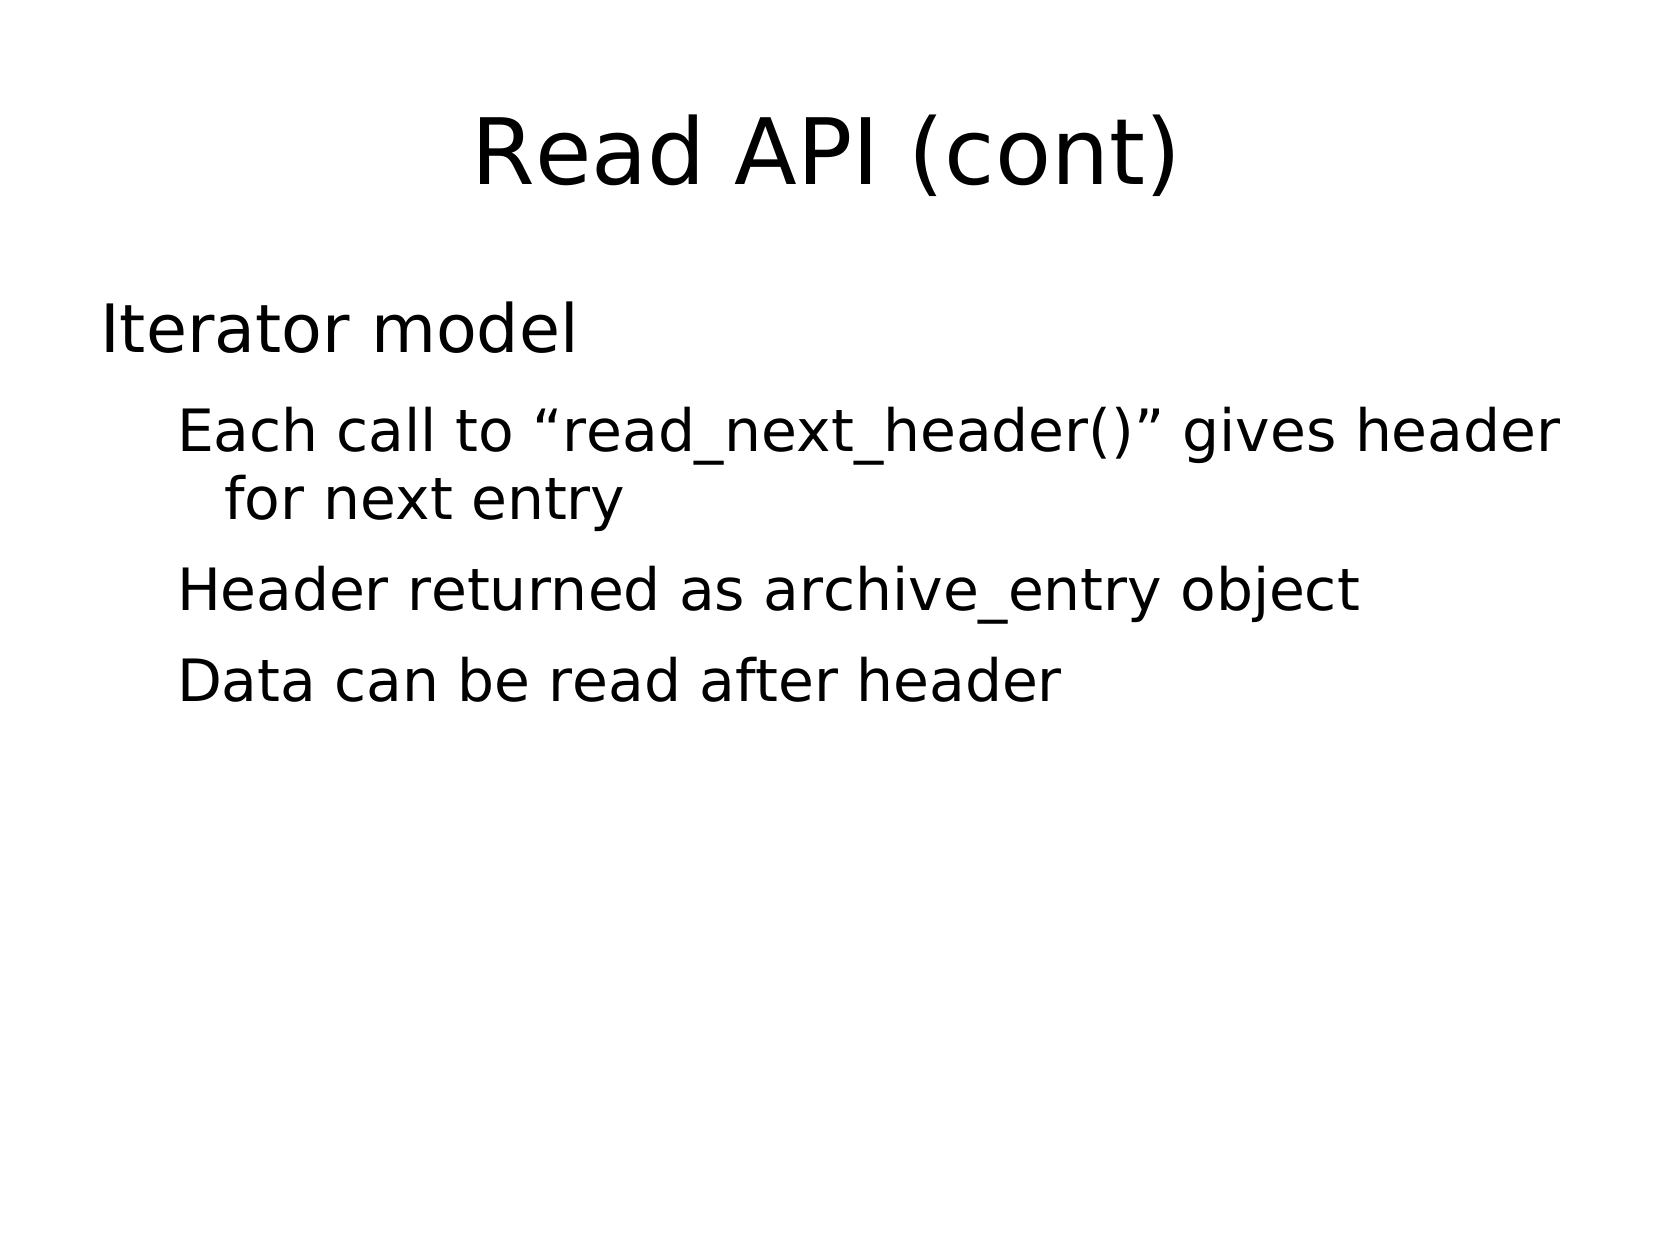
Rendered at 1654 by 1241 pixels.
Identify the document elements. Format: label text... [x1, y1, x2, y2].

list Iterator model Each call to “read_next_header()” gives header for next entry Header returned as archive_entry object Data can be read after header [82, 290, 1571, 1109]
title Read API (cont) [82, 49, 1571, 257]
